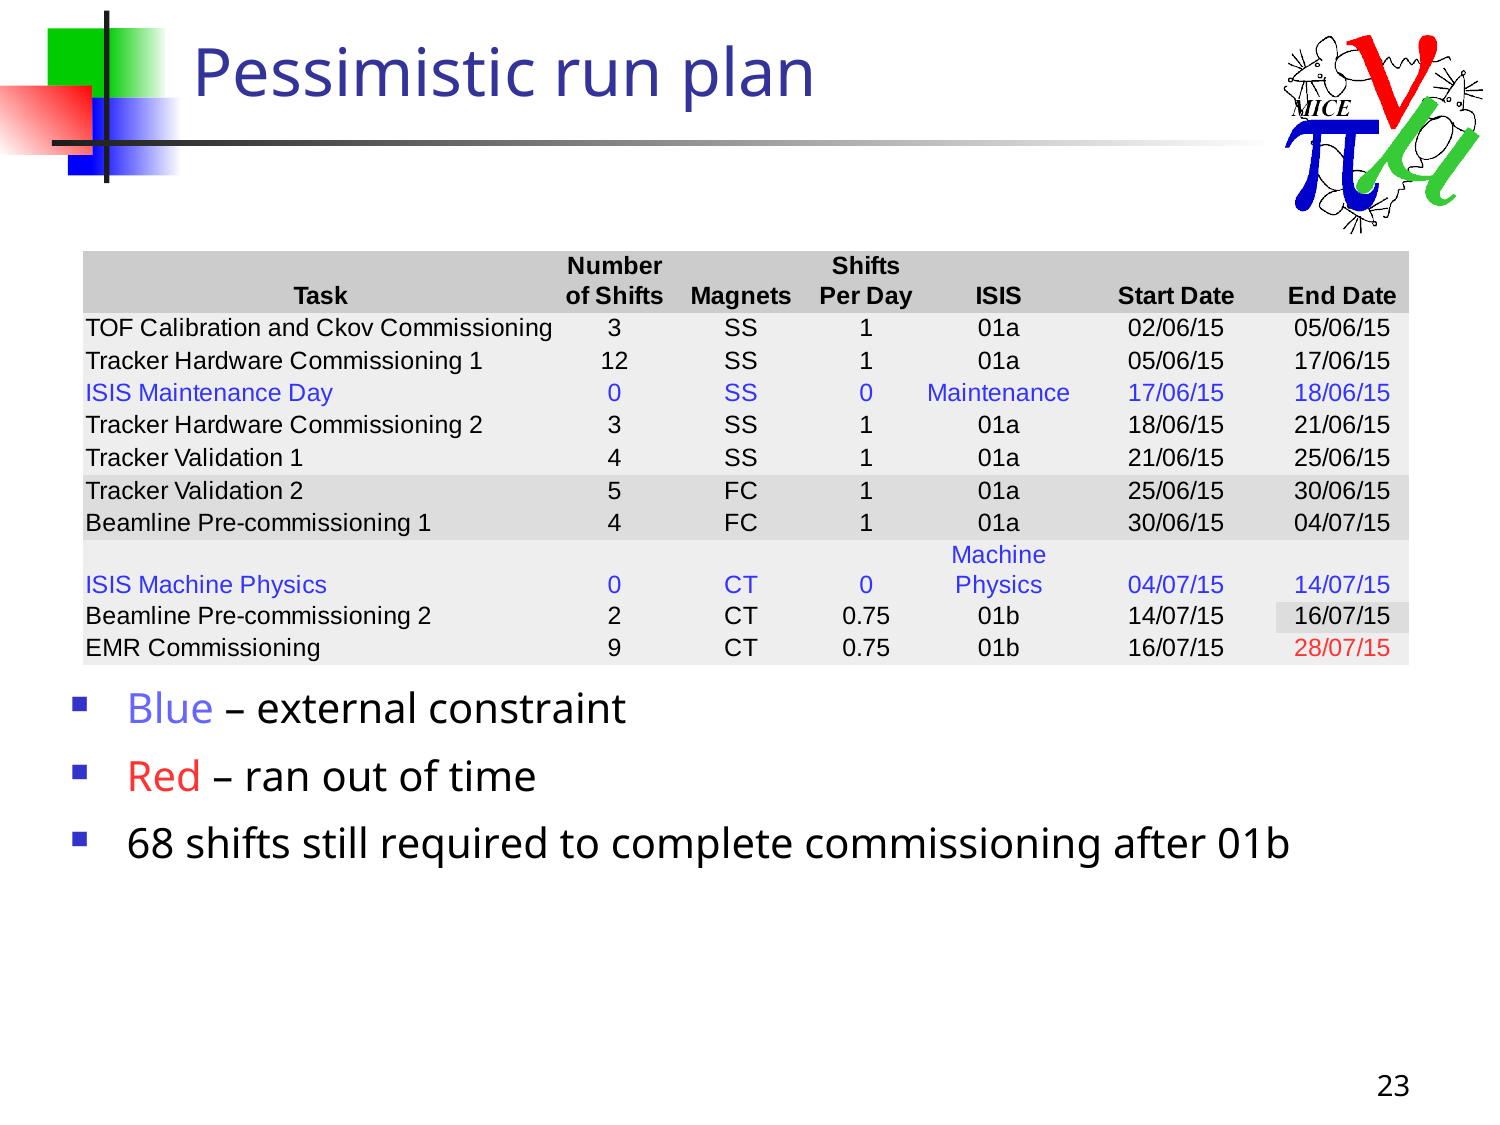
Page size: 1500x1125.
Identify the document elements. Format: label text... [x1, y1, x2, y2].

chart [83, 250, 1412, 668]
list Blue – external constraint Red – ran out of time 68 shifts still required to complete commissioning after 01b [70, 679, 1500, 937]
title Pessimistic run plan [191, 0, 1471, 164]
picture [1264, 5, 1500, 251]
